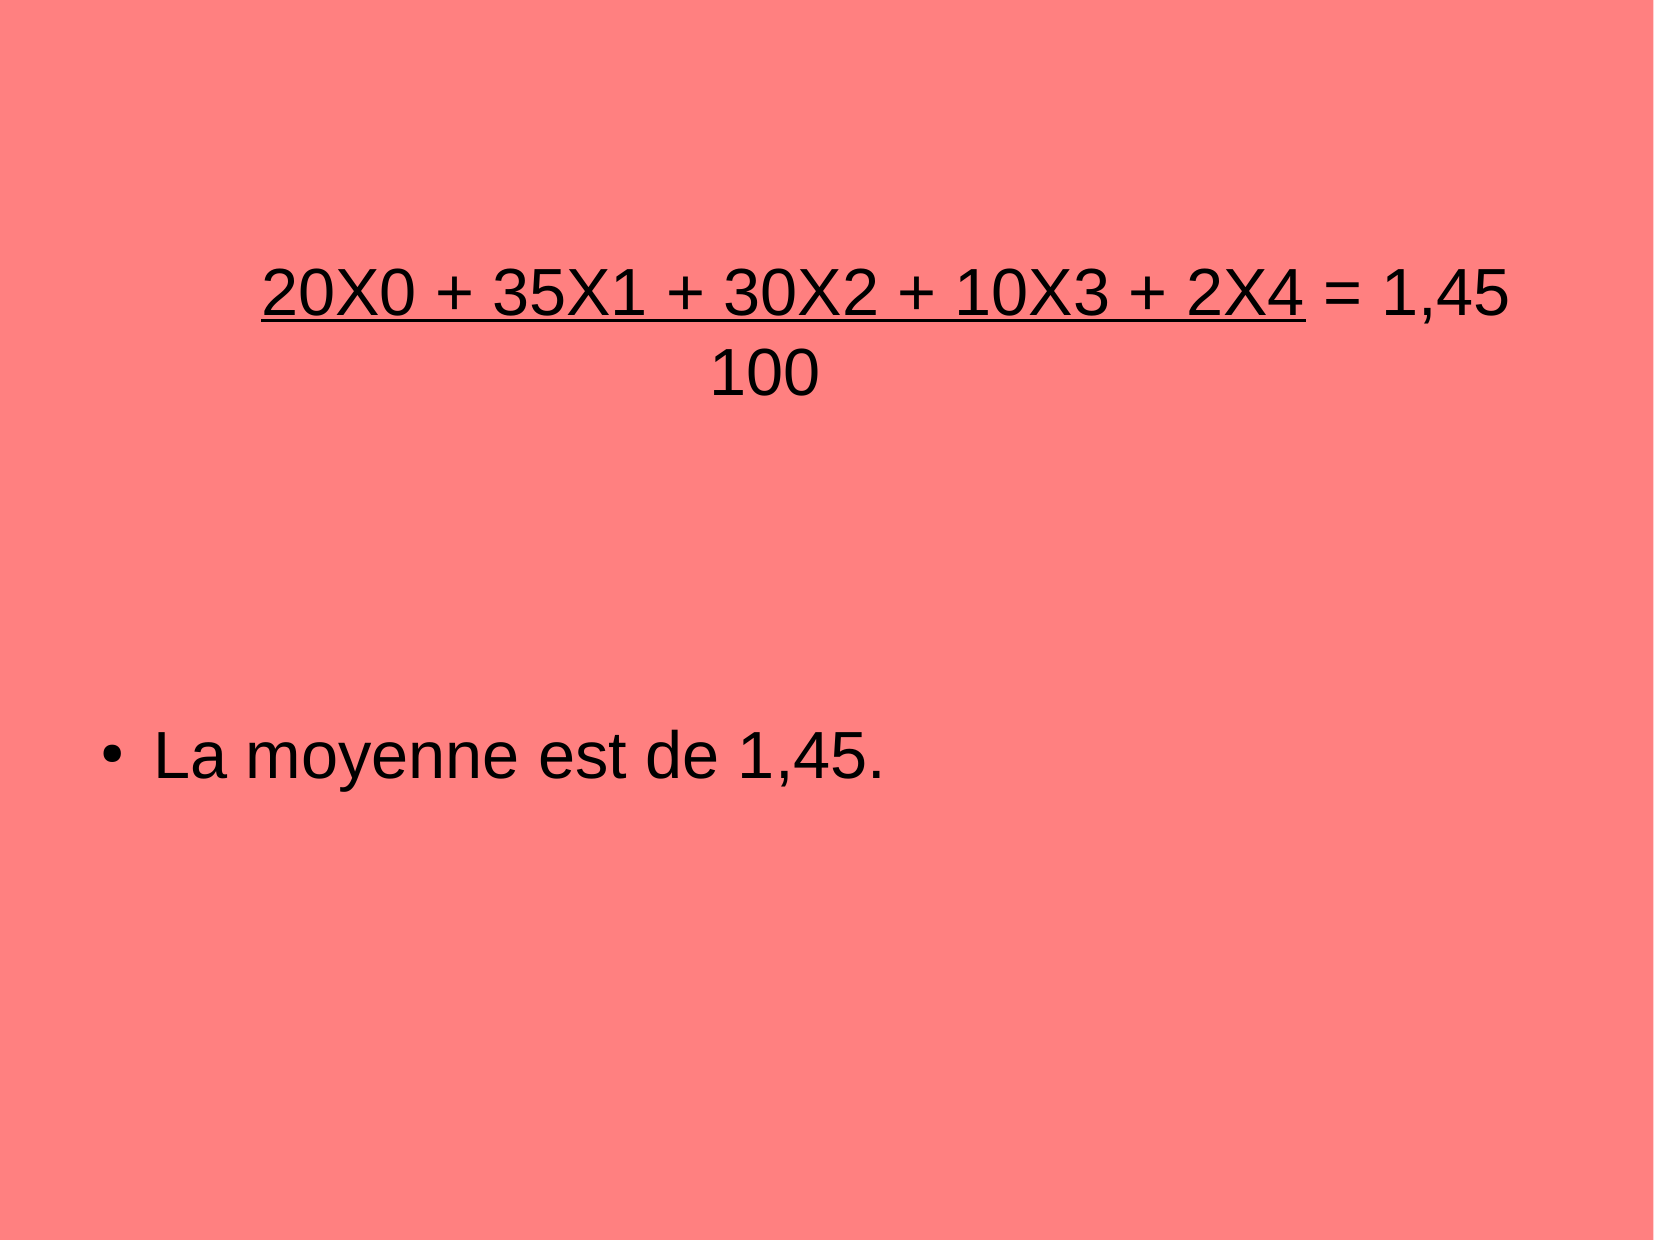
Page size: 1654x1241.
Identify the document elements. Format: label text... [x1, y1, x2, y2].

list La moyenne est de 1,45. [82, 717, 1571, 1109]
title 20X0 + 35X1 + 30X2 + 10X3 + 2X4 = 1,45 100 [82, 0, 1571, 485]
